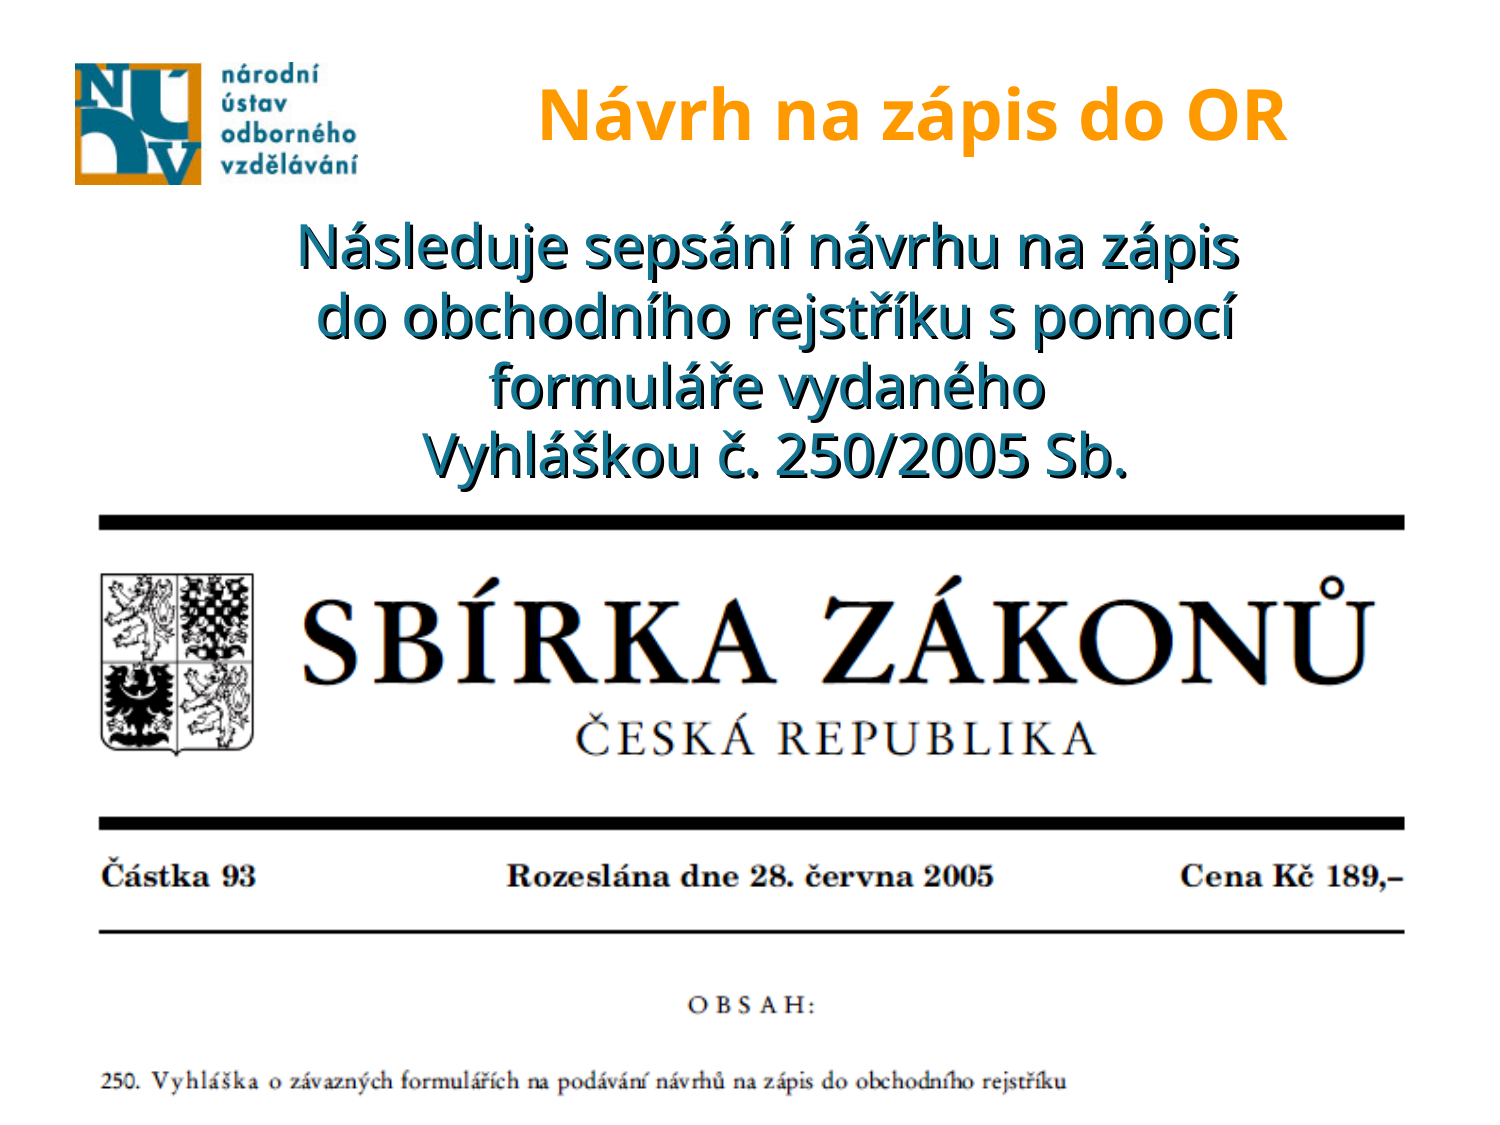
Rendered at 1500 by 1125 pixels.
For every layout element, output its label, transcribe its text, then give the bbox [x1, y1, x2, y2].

text_box Následuje sepsání návrhu na zápis do obchodního rejstříku s pomocí formuláře vydaného Vyhláškou č. 250/2005 Sb. [187, 199, 1363, 496]
title Návrh na zápis do OR [399, 37, 1425, 188]
picture [56, 500, 1444, 1101]
text_box [75, 62, 358, 185]
